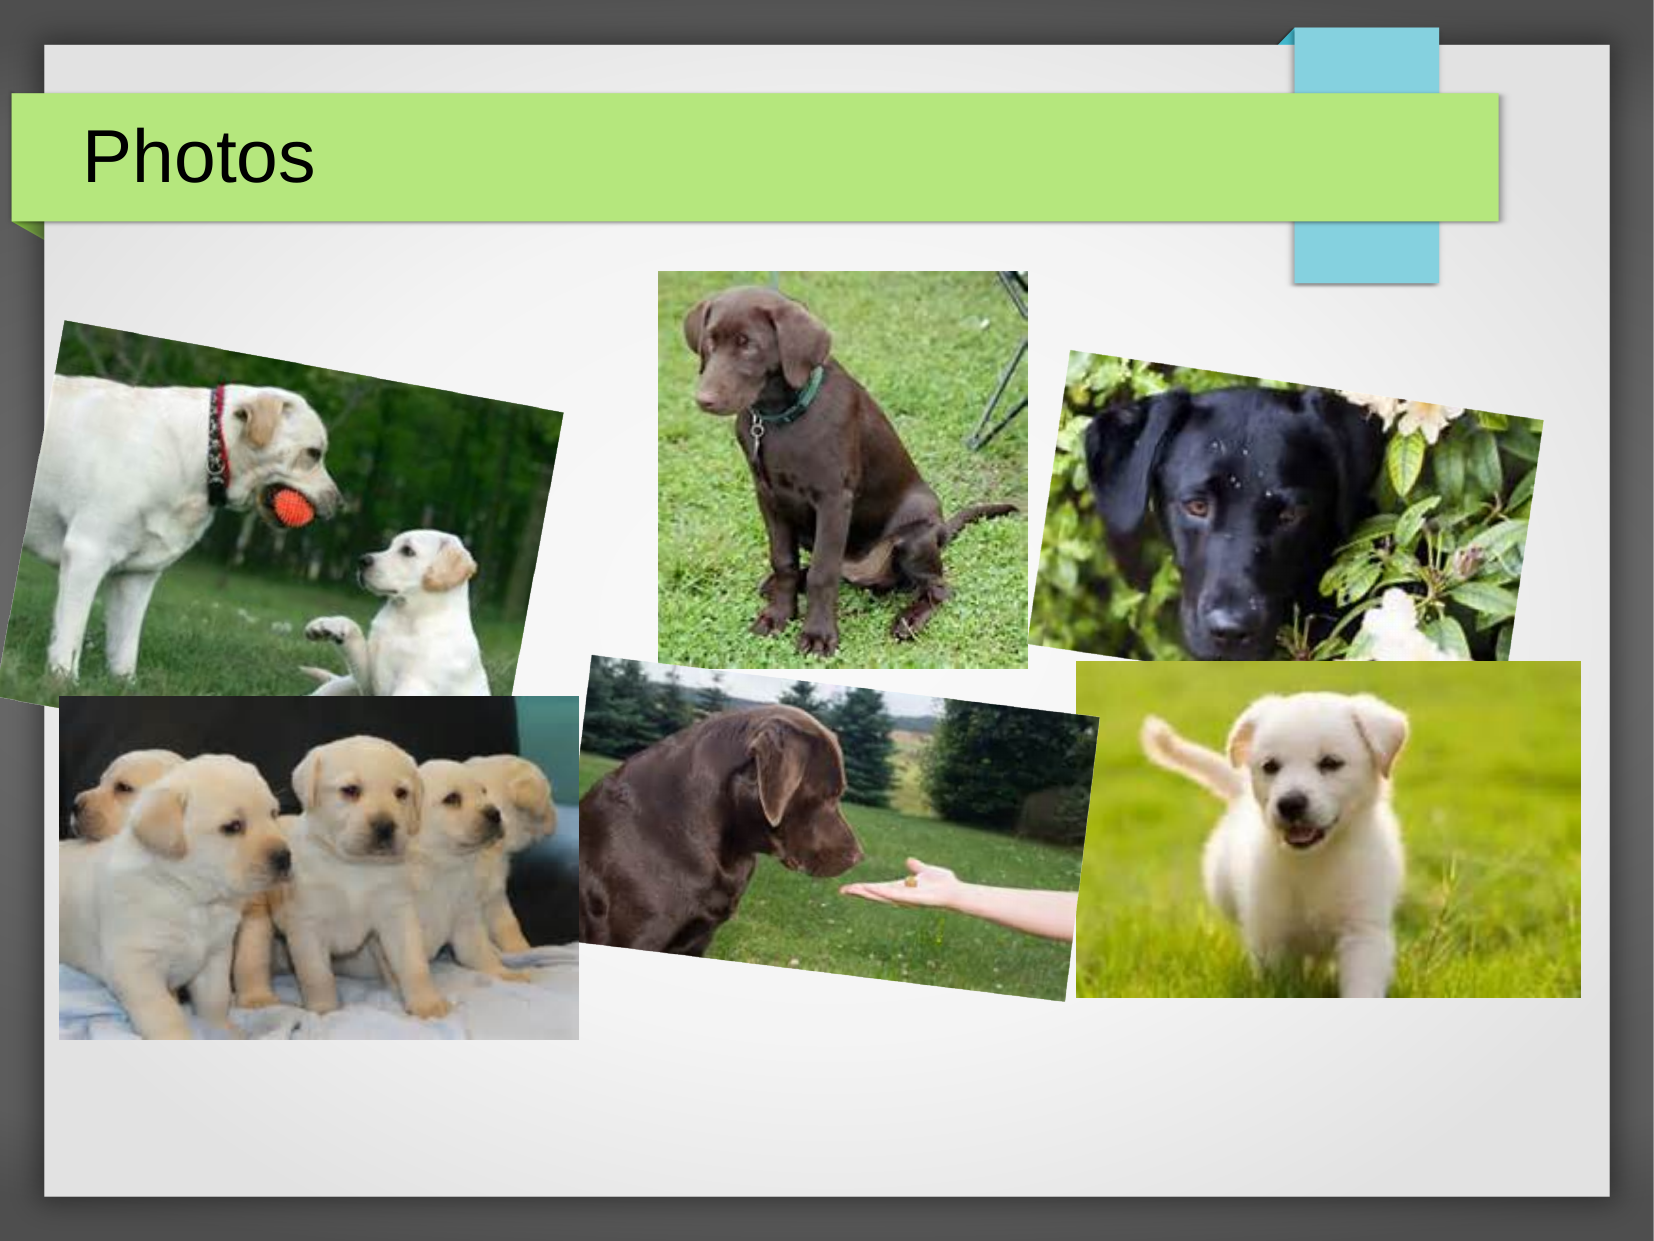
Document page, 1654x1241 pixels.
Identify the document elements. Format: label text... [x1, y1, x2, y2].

title Photos [82, 49, 1571, 257]
picture [0, 0, 1654, 1241]
